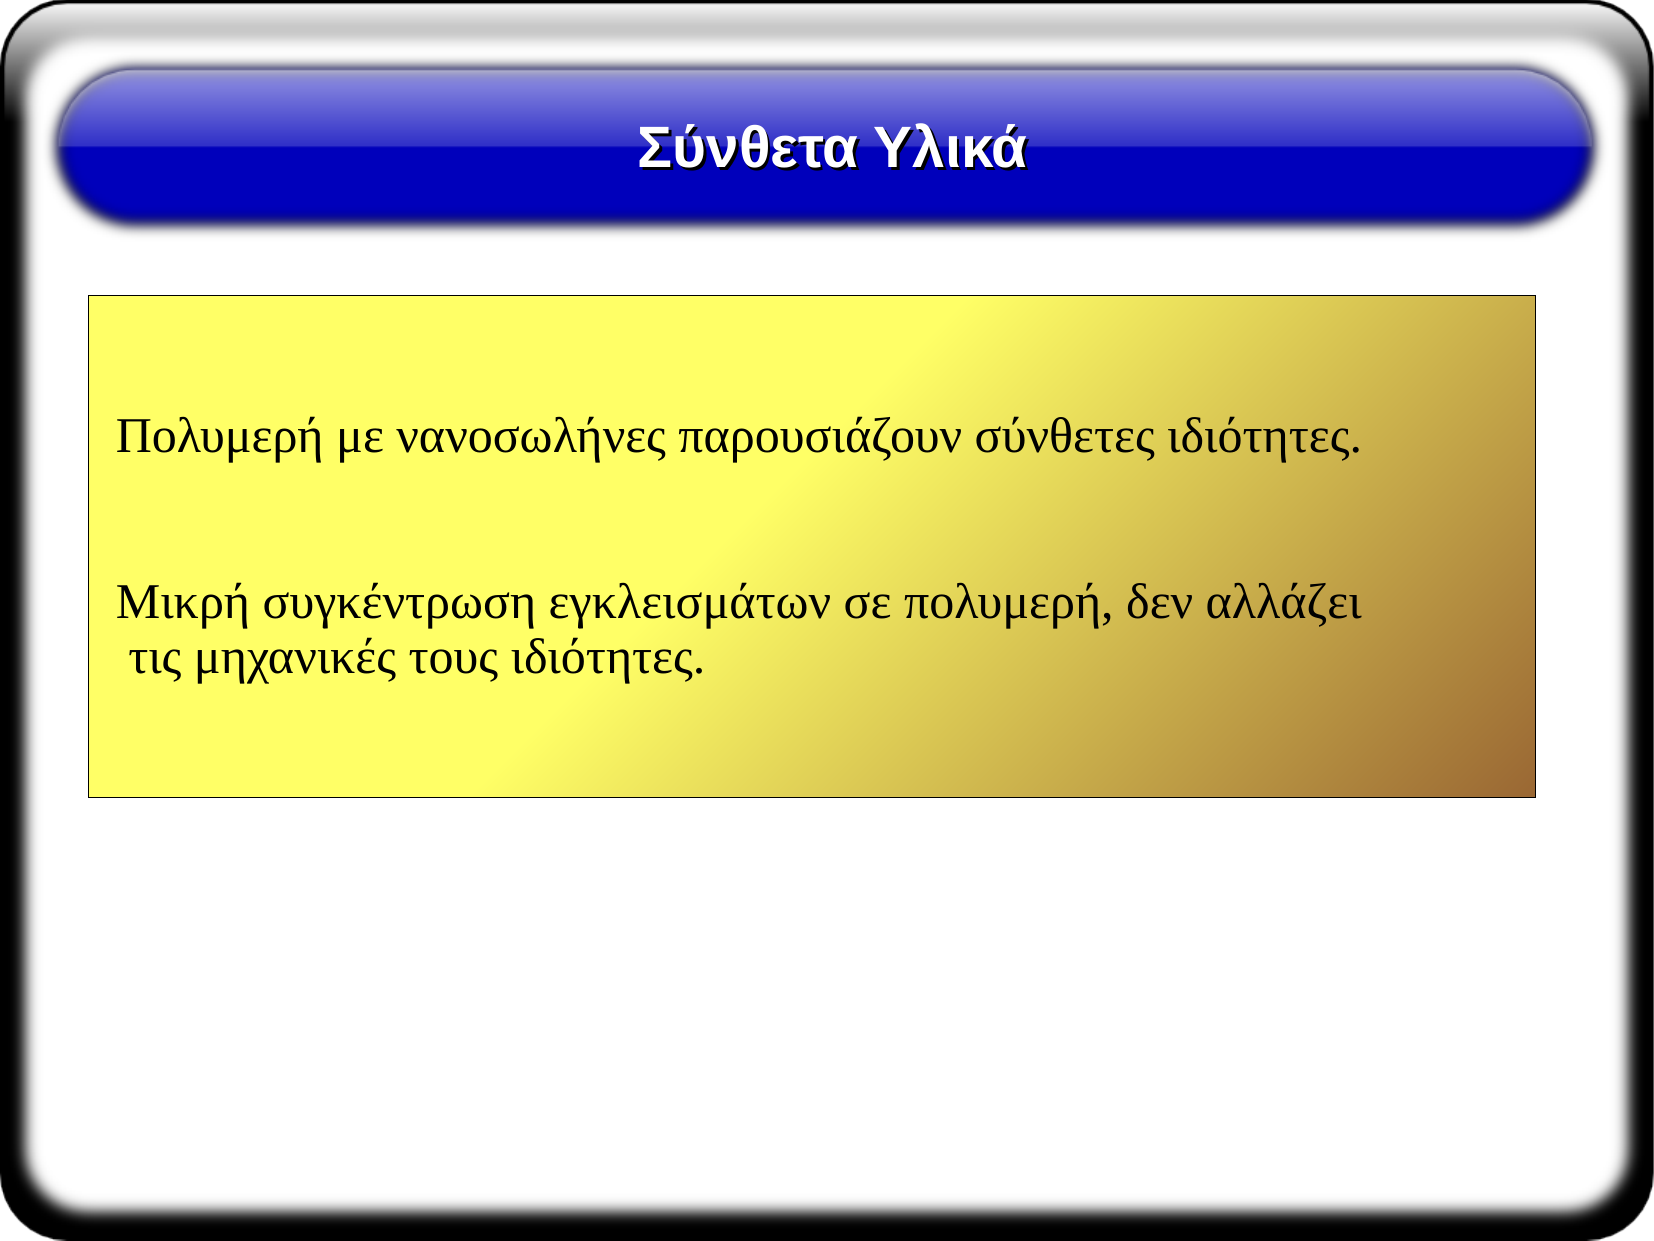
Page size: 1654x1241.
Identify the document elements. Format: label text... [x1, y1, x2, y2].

picture [0, 0, 1654, 1241]
text_box Πολυμερή με νανοσωλήνες παρουσιάζουν σύνθετες ιδιότητες. Μικρή συγκέντρωση εγκλεισμάτων σε πολυμερή, δεν αλλάζει τις μηχανικές τους ιδιότητες. [88, 295, 1536, 798]
title Σύνθετα Υλικά [88, 59, 1577, 237]
